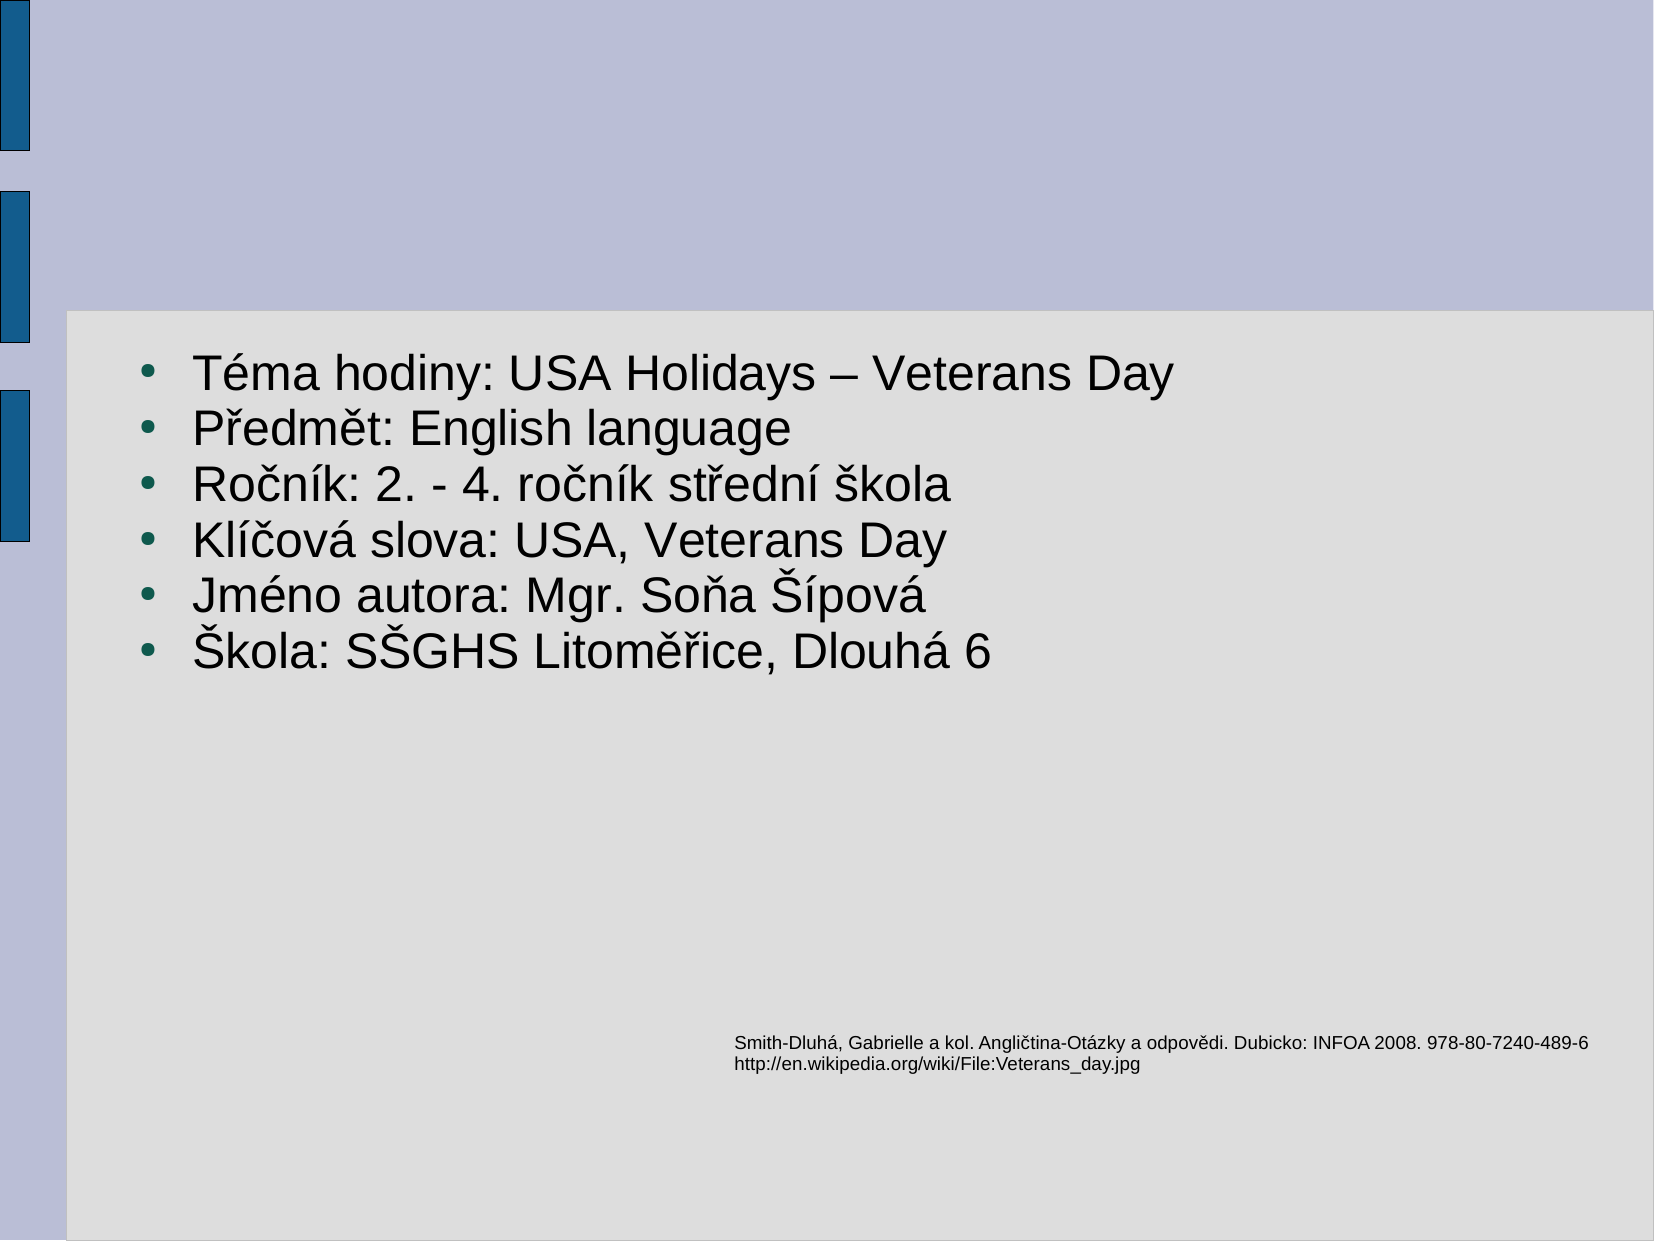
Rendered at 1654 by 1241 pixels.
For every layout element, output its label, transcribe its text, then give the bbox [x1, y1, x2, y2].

list Téma hodiny: USA Holidays – Veterans Day Předmět: English language Ročník: 2. - 4. ročník střední škola Klíčová slova: USA, Veterans Day Jméno autora: Mgr. Soňa Šípová Škola: SŠGHS Litoměřice, Dlouhá 6 [121, 344, 1534, 1127]
text_box Smith-Dluhá, Gabrielle a kol. Angličtina-Otázky a odpovědi. Dubicko: INFOA 2008. 978-80-7240-489-6 http://en.wikipedia.org/wiki/File:Veterans_day.jpg [719, 1003, 1625, 1206]
